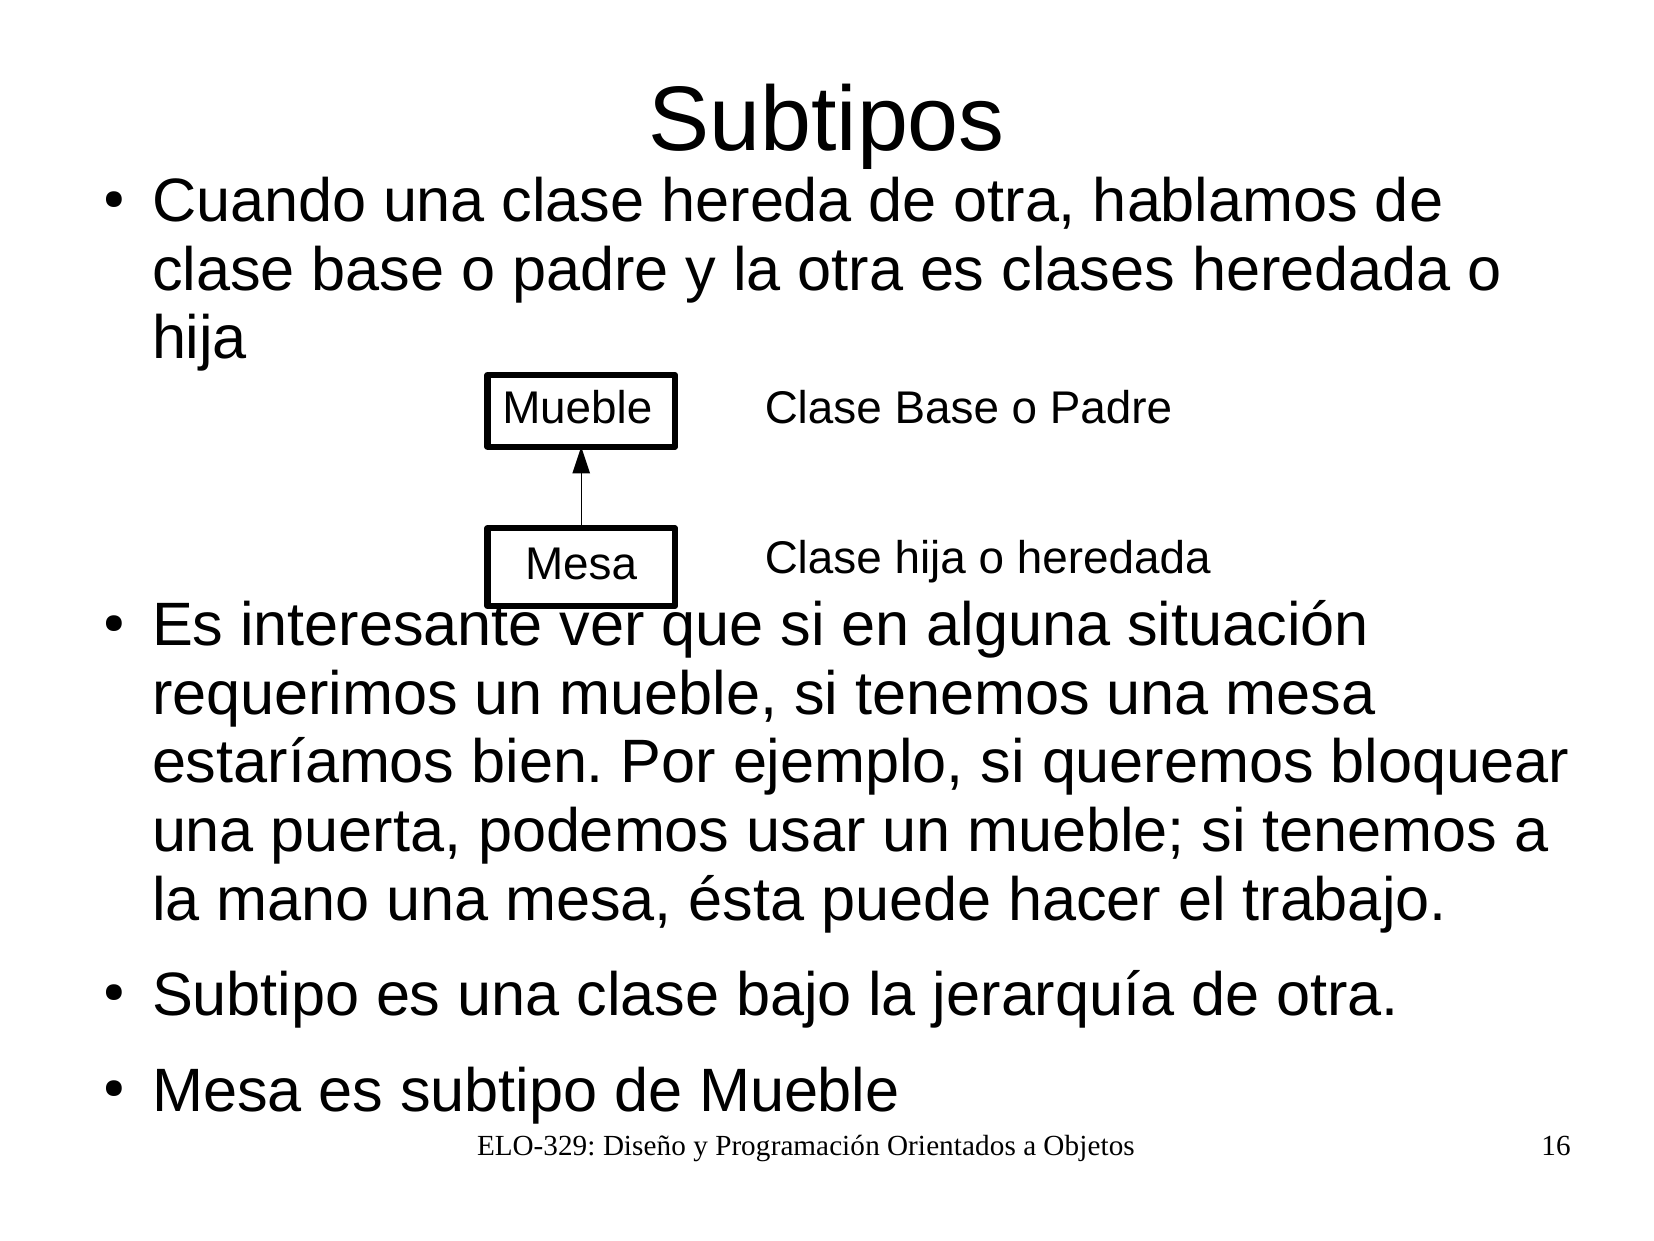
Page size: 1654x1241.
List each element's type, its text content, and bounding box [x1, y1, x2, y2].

text_box Clase hija o heredada [750, 525, 1238, 597]
list Cuando una clase hereda de otra, hablamos de clase base o padre y la otra es clases heredada o hija Es interesante ver que si en alguna situación requerimos un mueble, si tenemos una mesa estaríamos bien. Por ejemplo, si queremos bloquear una puerta, podemos usar un mueble; si tenemos a la mano una mesa, ésta puede hacer el trabajo. Subtipo es una clase bajo la jerarquía de otra. Mesa es subtipo de Mueble [86, 166, 1576, 1163]
text_box Mueble [487, 375, 676, 447]
text_box Clase Base o Padre [750, 375, 1238, 447]
title Subtipos [82, 56, 1571, 181]
text_box Mesa [487, 528, 676, 607]
